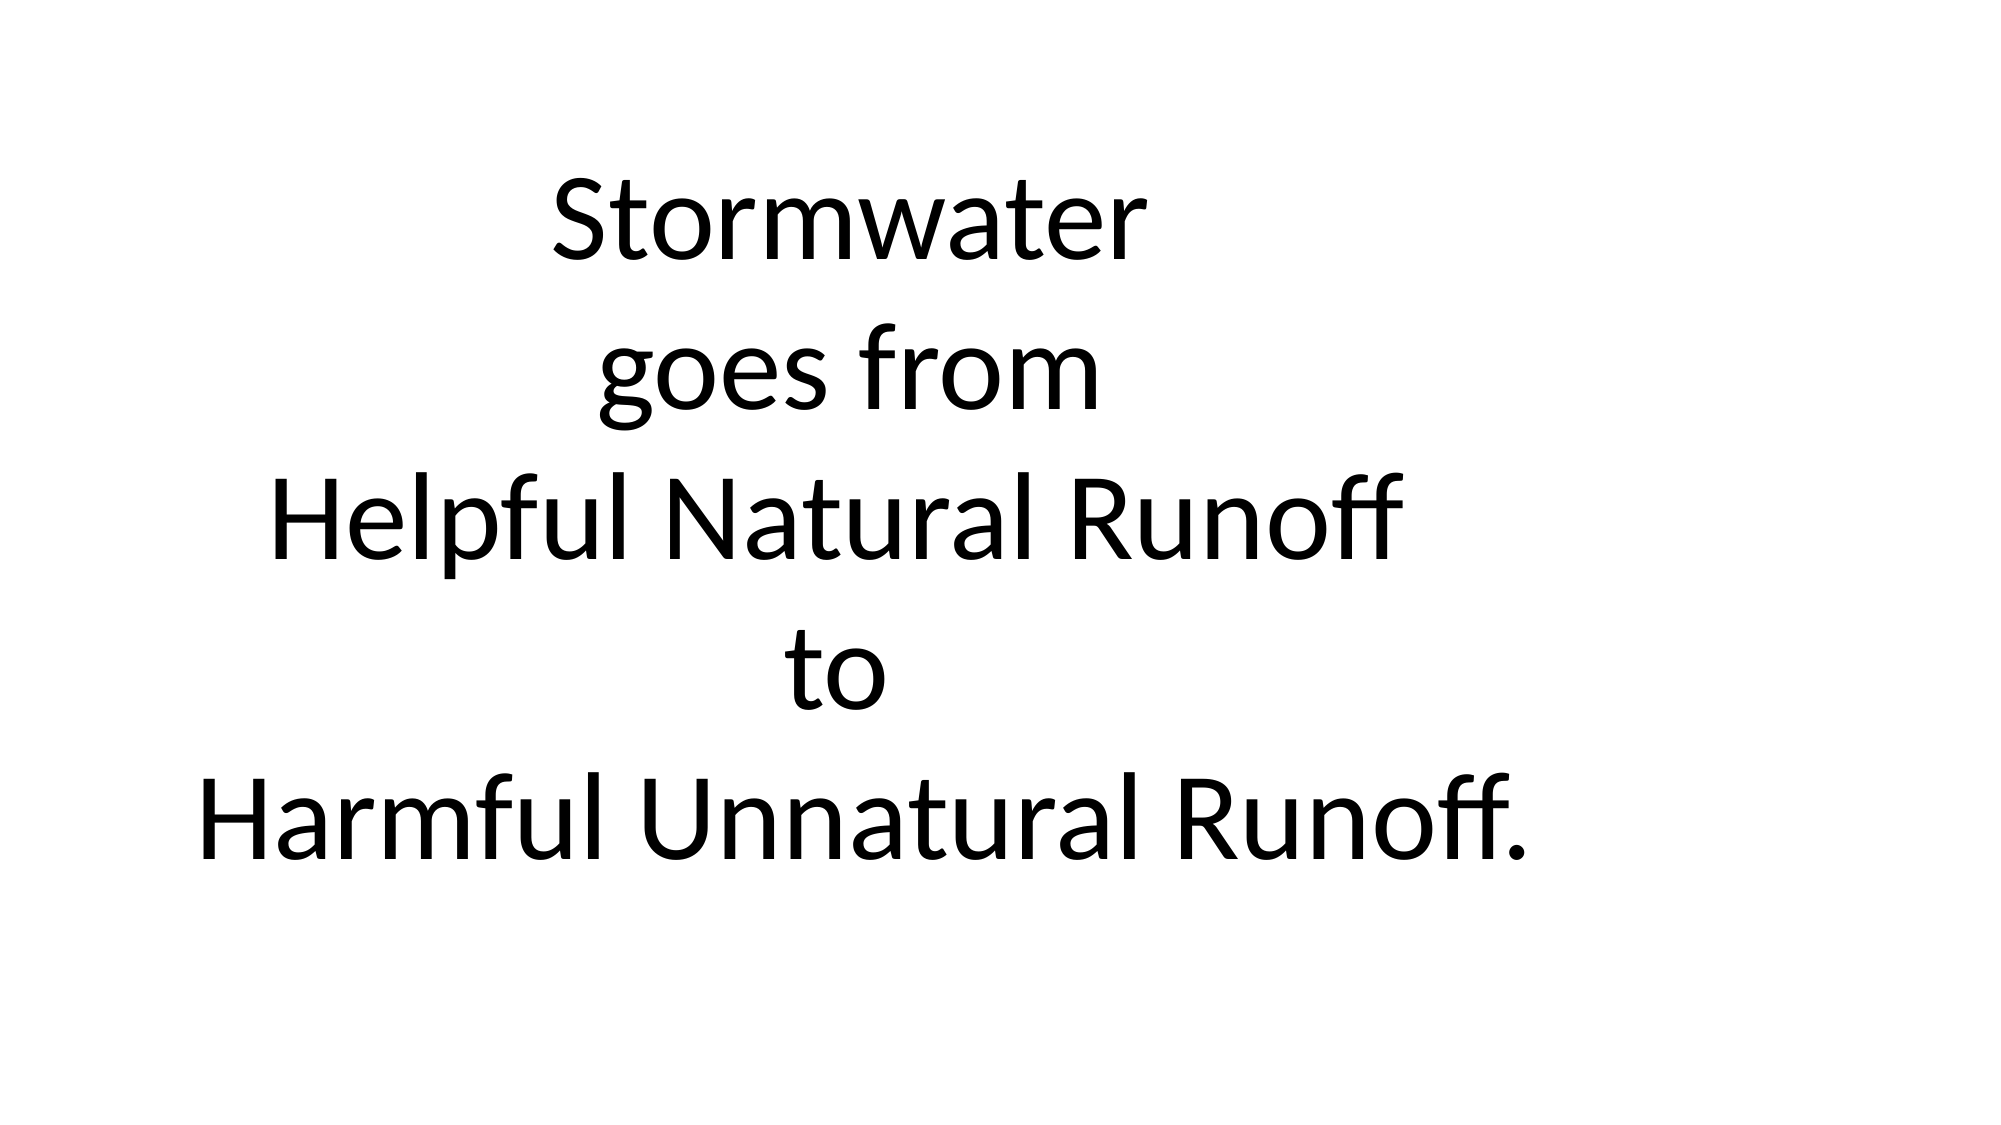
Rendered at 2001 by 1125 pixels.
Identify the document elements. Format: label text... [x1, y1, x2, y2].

text_box Stormwater goes from Helpful Natural Runoff to Harmful Unnatural Runoff. [162, 127, 1567, 893]
